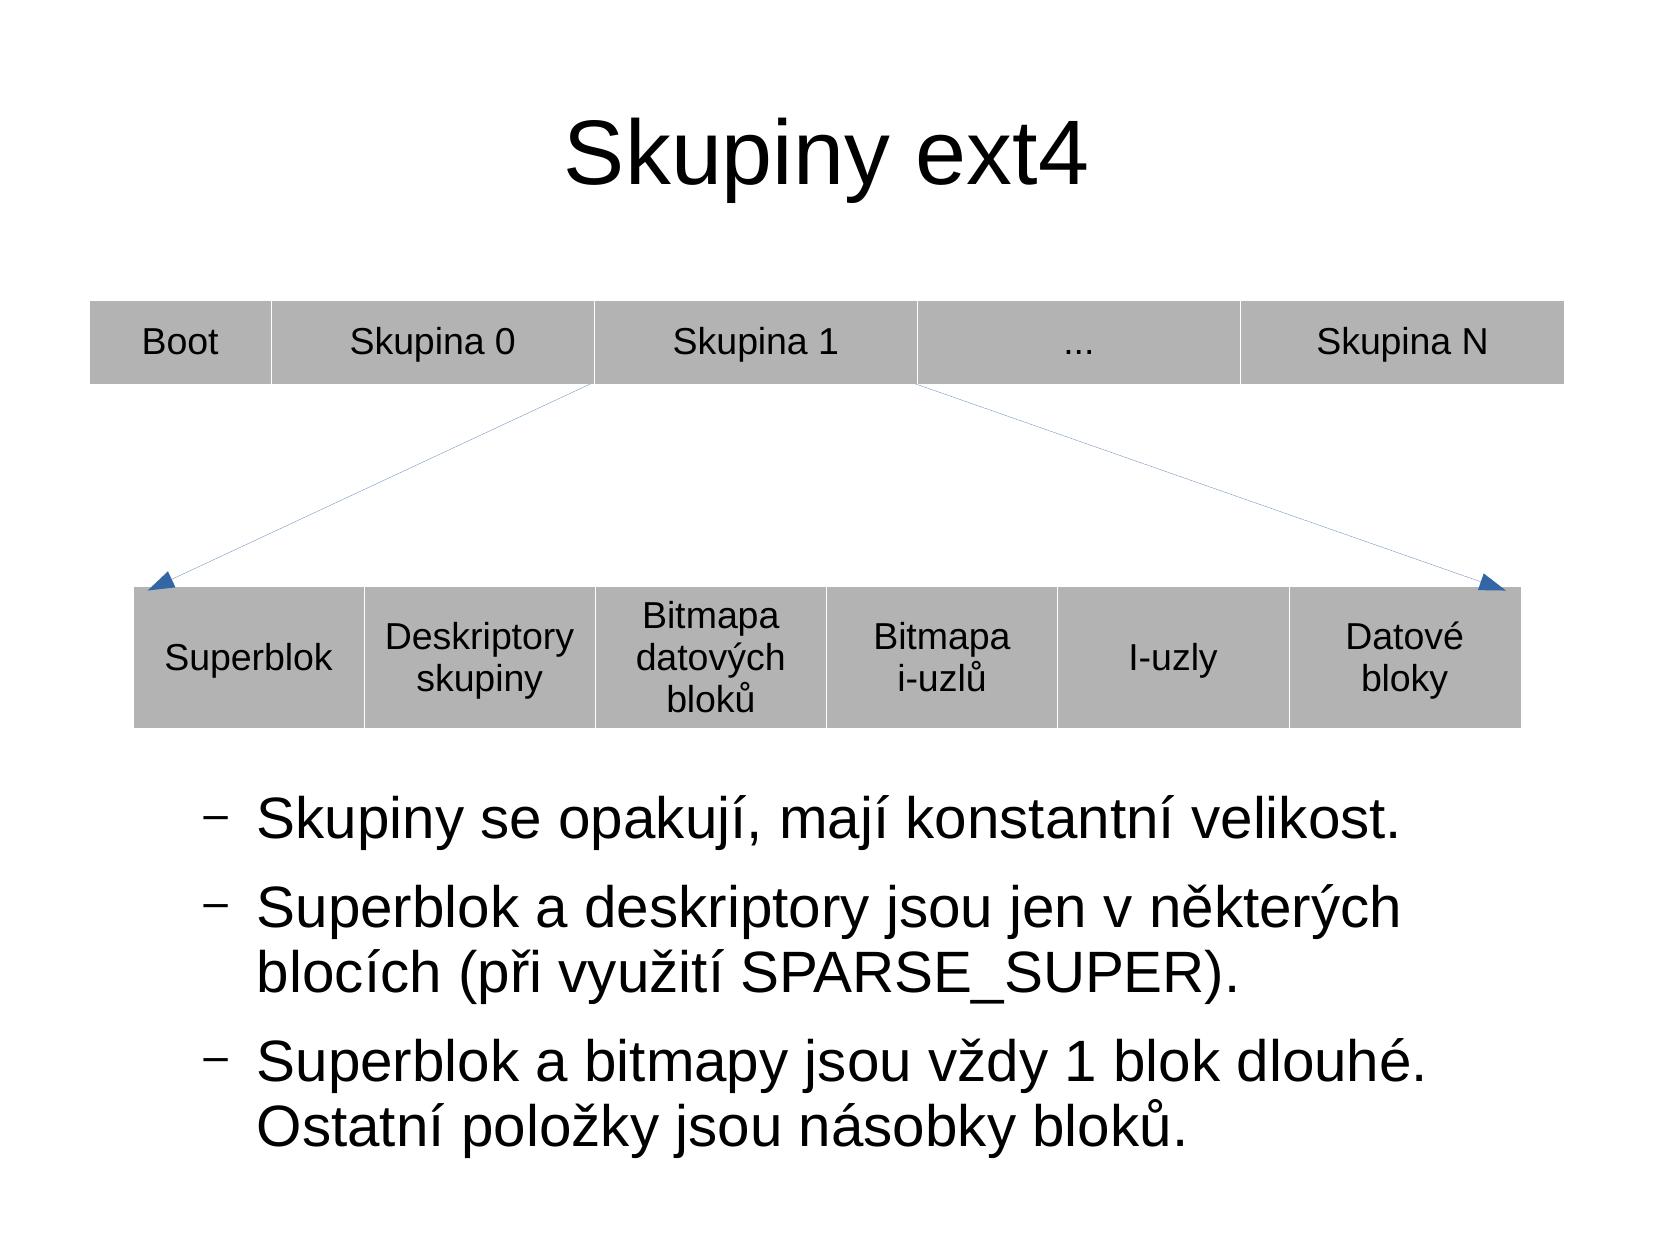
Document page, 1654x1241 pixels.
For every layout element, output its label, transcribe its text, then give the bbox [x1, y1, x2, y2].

table_header Skupina 1 [595, 301, 917, 384]
table_header Skupina N [1241, 301, 1564, 384]
table_header Skupina 0 [272, 301, 594, 384]
title Skupiny ext4 [82, 56, 1571, 250]
table_header Bitmapa datových bloků [596, 587, 826, 728]
table_header Superblok [134, 587, 364, 728]
table_header Boot [90, 301, 271, 384]
table_header Bitmapa i-uzlů [827, 587, 1057, 728]
table_header ... [918, 301, 1240, 384]
table_header I-uzly [1058, 587, 1289, 728]
table_header Datové bloky [1290, 587, 1521, 728]
table_header Deskriptory skupiny [365, 587, 595, 728]
list Skupiny se opakují, mají konstantní velikost. Superblok a deskriptory jsou jen v některých blocích (při využití SPARSE_SUPER). Superblok a bitmapy jsou vždy 1 blok dlouhé. Ostatní položky jsou násobky bloků. [115, 786, 1480, 1159]
